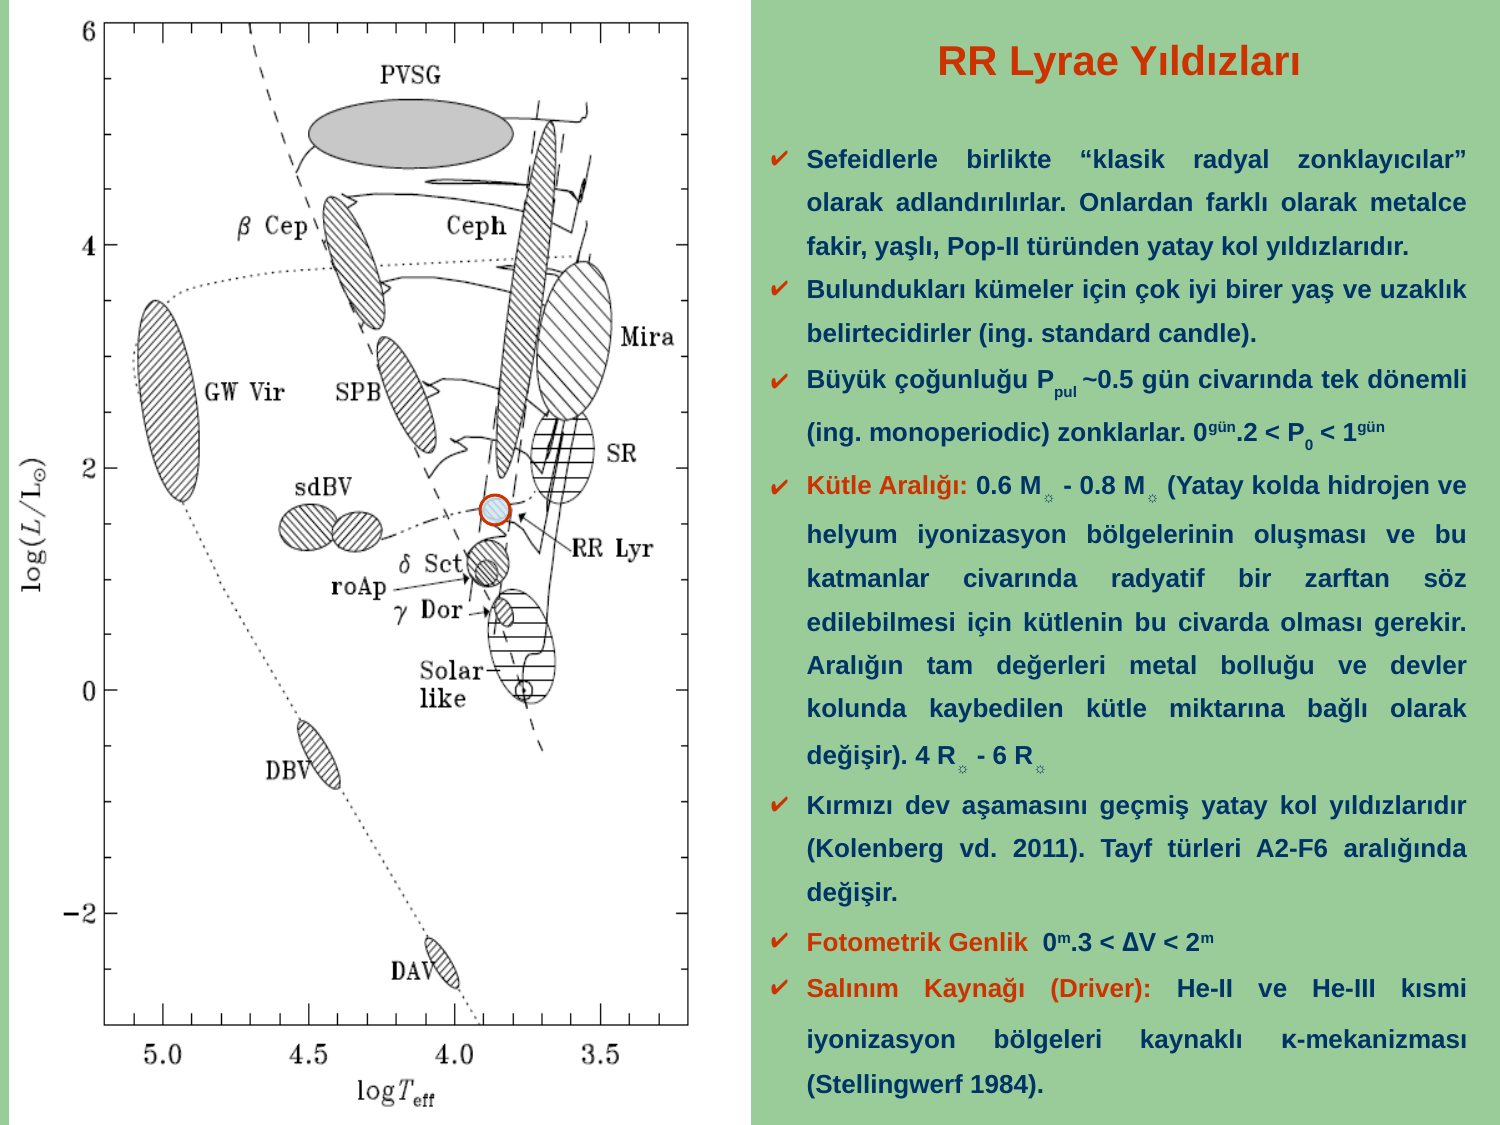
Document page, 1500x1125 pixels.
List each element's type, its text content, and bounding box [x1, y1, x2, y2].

text_box RR Lyrae Yıldızları Sefeidlerle birlikte “klasik radyal zonklayıcılar” olarak adlandırılırlar. Onlardan farklı olarak metalce fakir, yaşlı, Pop-II türünden yatay kol yıldızlarıdır. Bulundukları kümeler için çok iyi birer yaş ve uzaklık belirtecidirler (ing. standard candle). Büyük çoğunluğu Ppul ~0.5 gün civarında tek dönemli (ing. monoperiodic) zonklarlar. 0gün.2 < P0 < 1gün Kütle Aralığı: 0.6 M☼ - 0.8 M☼ (Yatay kolda hidrojen ve helyum iyonizasyon bölgelerinin oluşması ve bu katmanlar civarında radyatif bir zarftan söz edilebilmesi için kütlenin bu civarda olması gerekir. Aralığın tam değerleri metal bolluğu ve devler kolunda kaybedilen kütle miktarına bağlı olarak değişir). 4 R☼ - 6 R☼ Kırmızı dev aşamasını geçmiş yatay kol yıldızlarıdır (Kolenberg vd. 2011). Tayf türleri A2-F6 aralığında değişir. Fotometrik Genlik 0m.3 < ΔV < 2m Salınım Kaynağı (Driver): He-II ve He-III kısmi iyonizasyon bölgeleri kaynaklı κ-mekanizması (Stellingwerf 1984). [756, 29, 1483, 1107]
text_box [480, 495, 511, 526]
picture [9, 0, 751, 1125]
